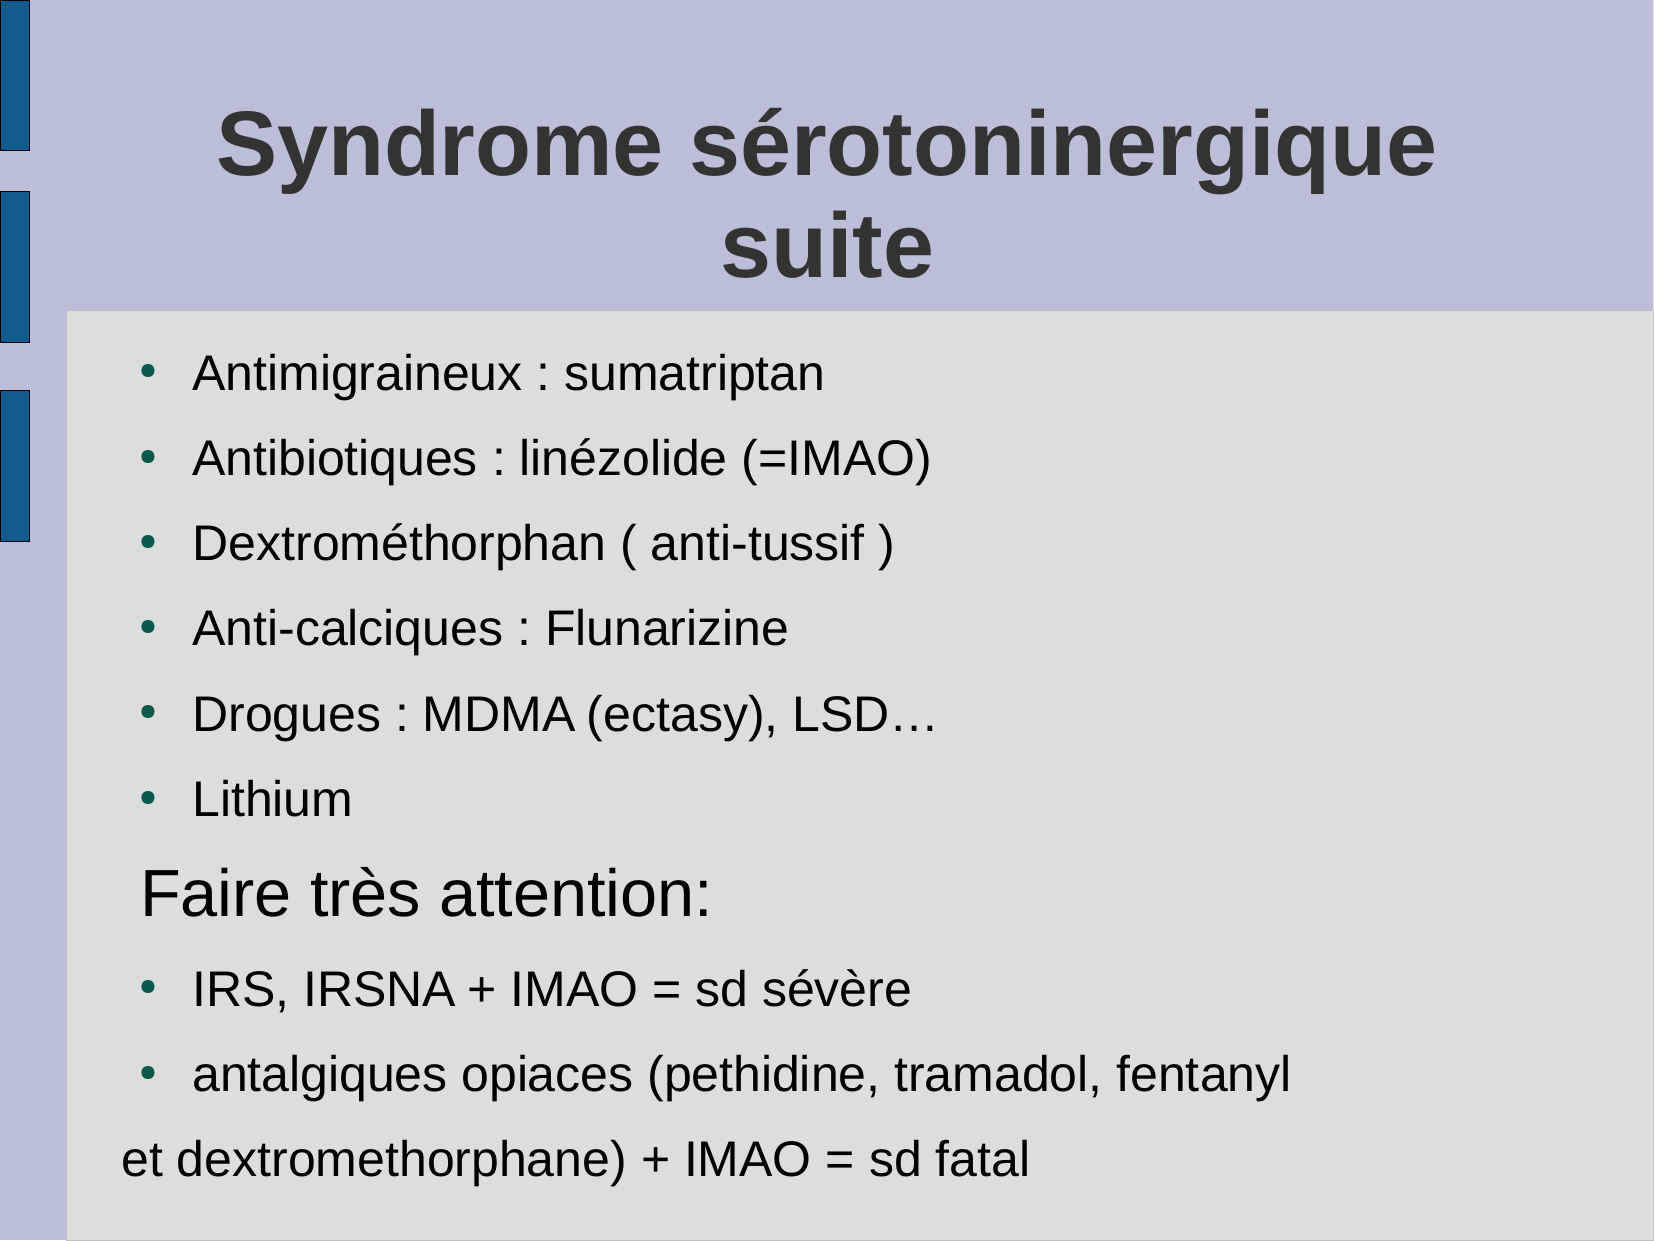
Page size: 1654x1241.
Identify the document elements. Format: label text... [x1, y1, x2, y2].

title Syndrome sérotoninergique suite [121, 92, 1534, 298]
list Antimigraineux : sumatriptan Antibiotiques : linézolide (=IMAO) Dextrométhorphan ( anti-tussif ) Anti-calciques : Flunarizine Drogues : MDMA (ectasy), LSD… Lithium Faire très attention: IRS, IRSNA + IMAO = sd sévère antalgiques opiaces (pethidine, tramadol, fentanyl et dextromethorphane) + IMAO = sd fatal [121, 344, 1534, 1241]
